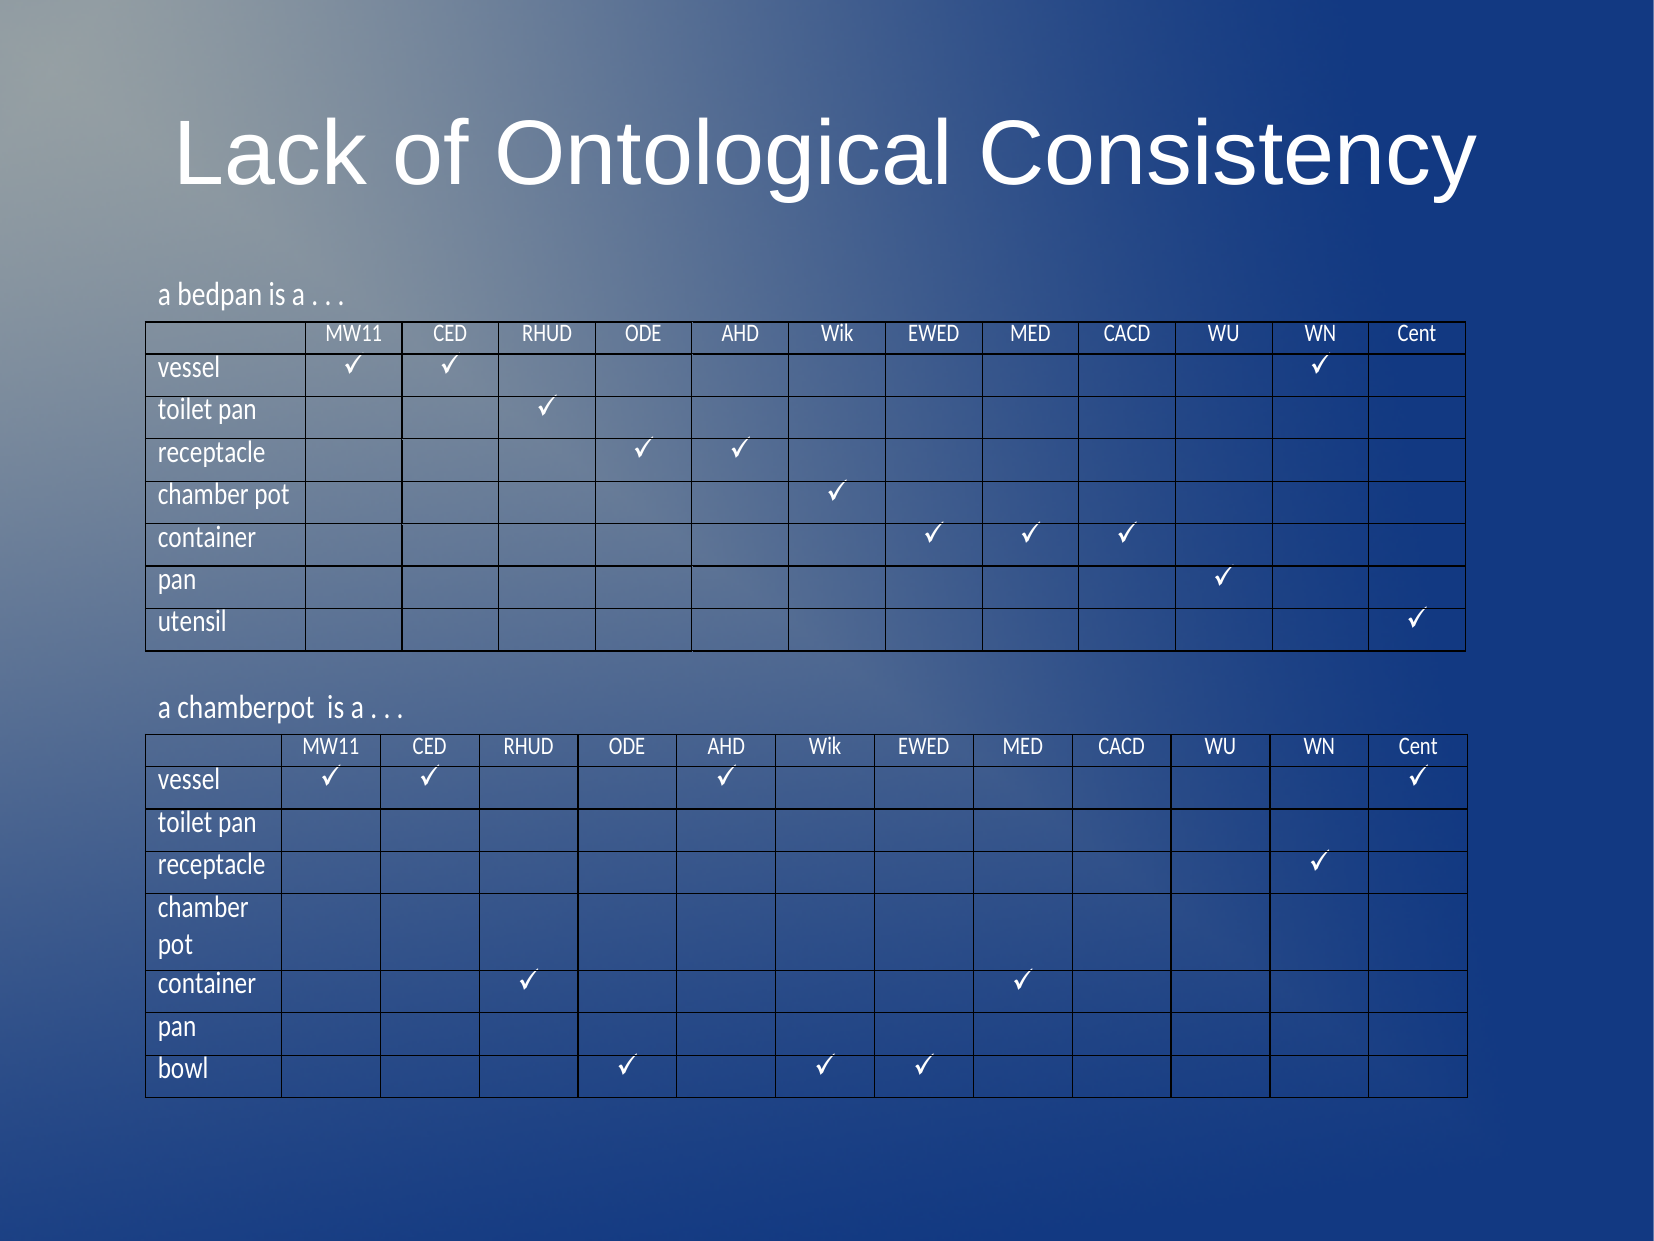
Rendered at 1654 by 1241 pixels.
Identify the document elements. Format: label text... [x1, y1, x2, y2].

chart [144, 280, 1654, 1181]
picture [0, 0, 1654, 1241]
title Lack of Ontological Consistency [82, 49, 1571, 257]
